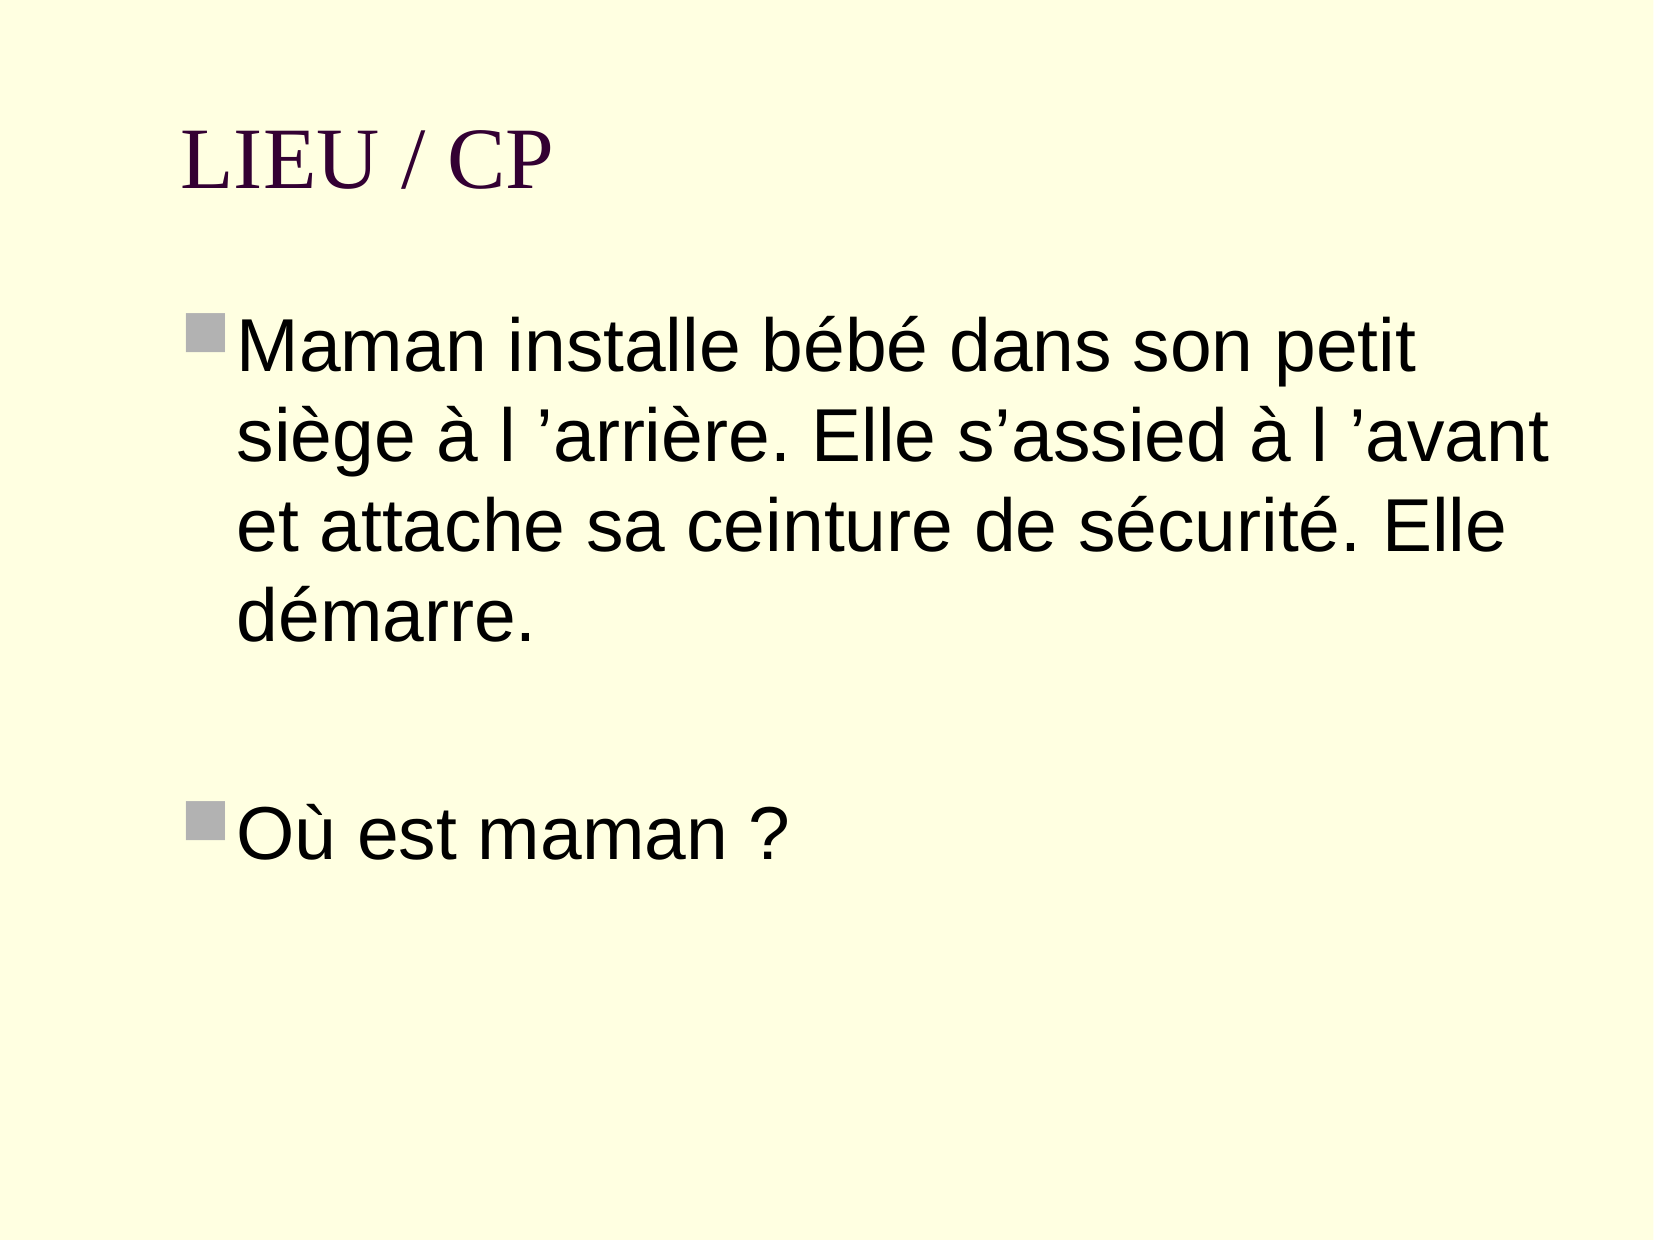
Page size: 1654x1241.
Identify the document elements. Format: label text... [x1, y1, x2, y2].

title LIEU / CP [165, 50, 1571, 257]
list Maman installe bébé dans son petit siège à l ’arrière. Elle s’assied à l ’avant et attache sa ceinture de sécurité. Elle démarre. Où est maman ? [165, 289, 1571, 1109]
